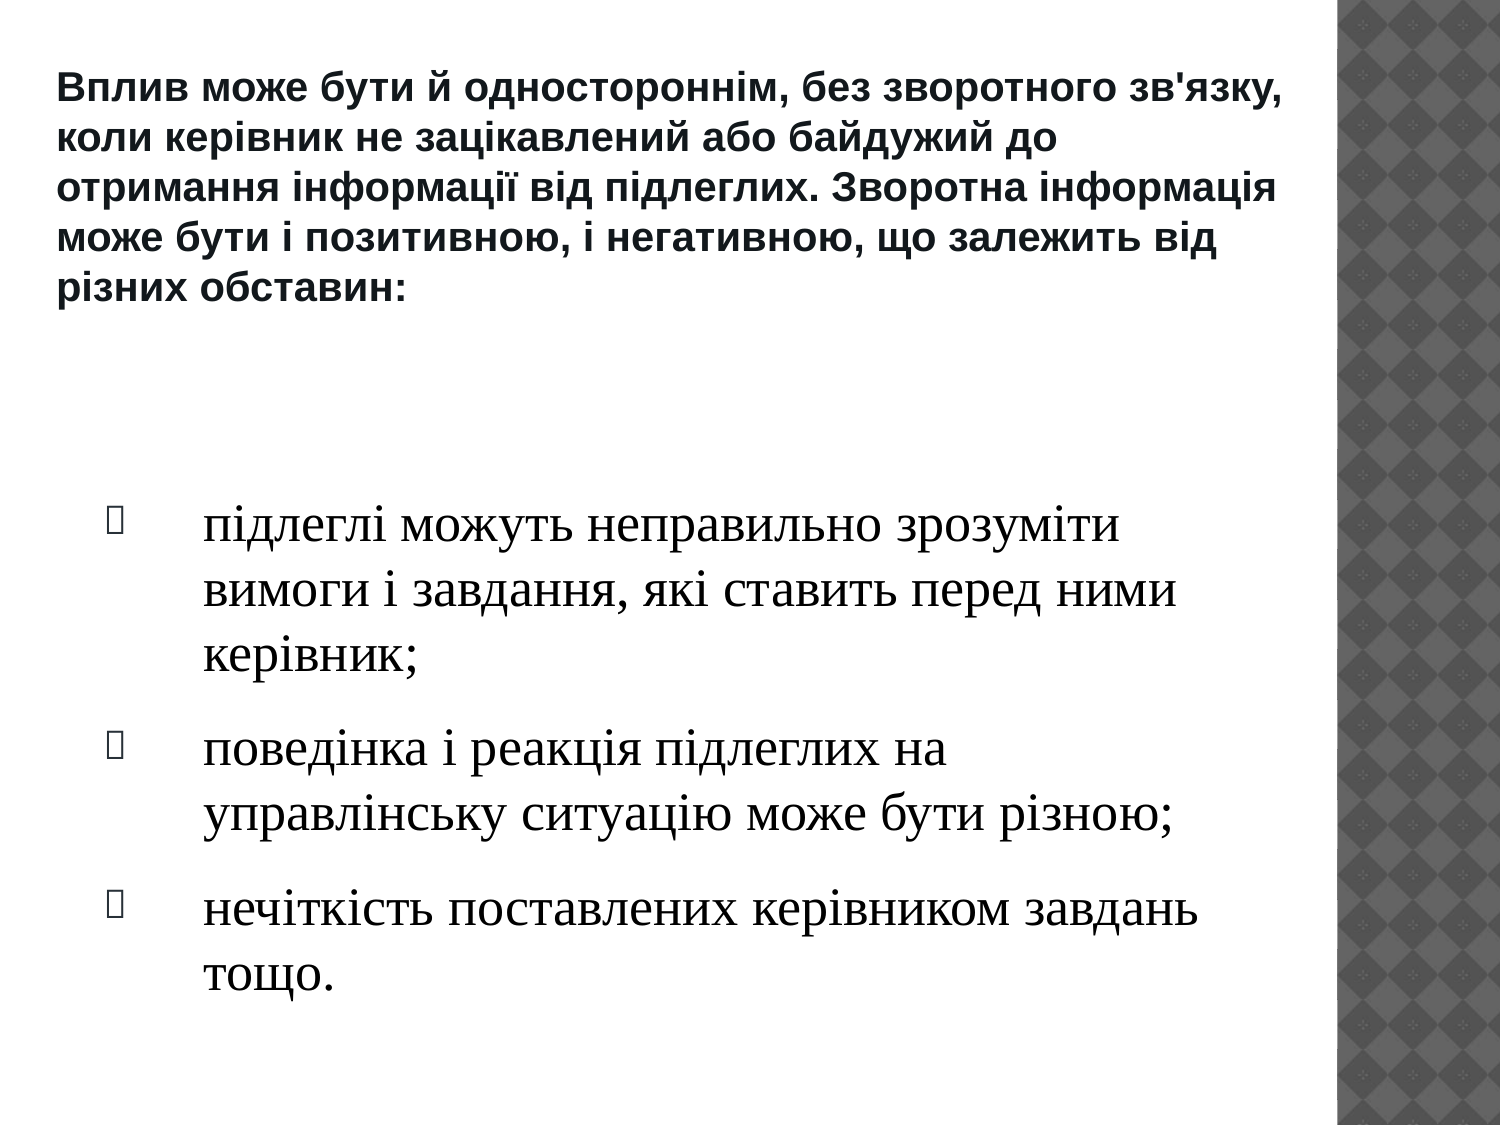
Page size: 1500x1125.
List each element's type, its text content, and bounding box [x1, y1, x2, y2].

picture [1337, 0, 1500, 1125]
list підлеглі можуть неправильно зрозуміти вимоги і завдання, які ставить перед ними керівник; поведінка і реакція підлеглих на управлінську си­туацію може бути різною; нечіткість поставлених керівником завдань тощо. [88, 479, 1276, 1015]
title Вплив може бути й одностороннім, без зворотного зв'язку, коли керівник не зацікавлений або байдужий до отримання інформації від підлеглих. Зворотна інформа­ція може бути і позитивною, і негативною, що залежить від різних обставин: [41, 52, 1306, 433]
